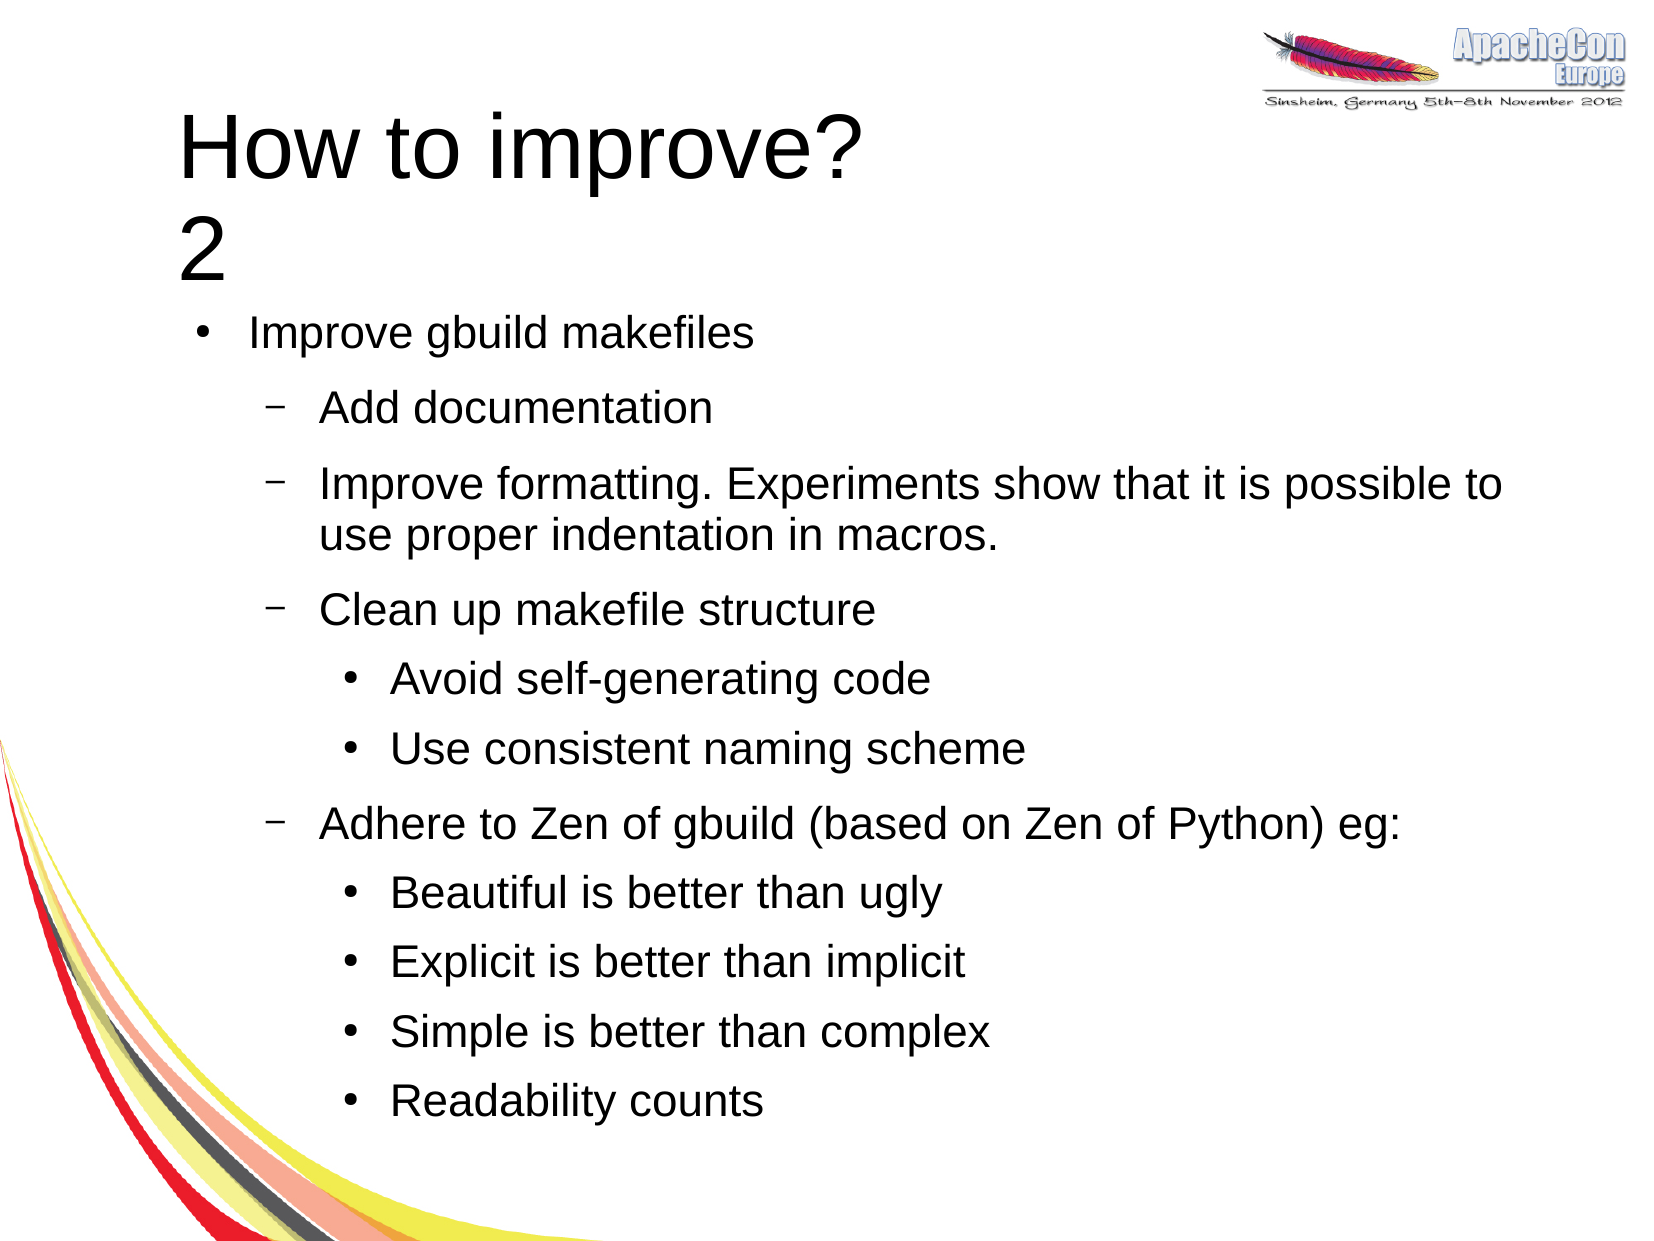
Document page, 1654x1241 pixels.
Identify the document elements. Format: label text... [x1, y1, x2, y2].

list Improve gbuild makefiles Add documentation Improve formatting. Experiments show that it is possible to use proper indentation in macros. Clean up makefile structure Avoid self-generating code Use consistent naming scheme Adhere to Zen of gbuild (based on Zen of Python) eg: Beautiful is better than ugly Explicit is better than implicit Simple is better than complex Readability counts [177, 307, 1536, 1124]
title How to improve? 2 [177, 95, 1536, 301]
picture [0, 0, 1654, 1241]
